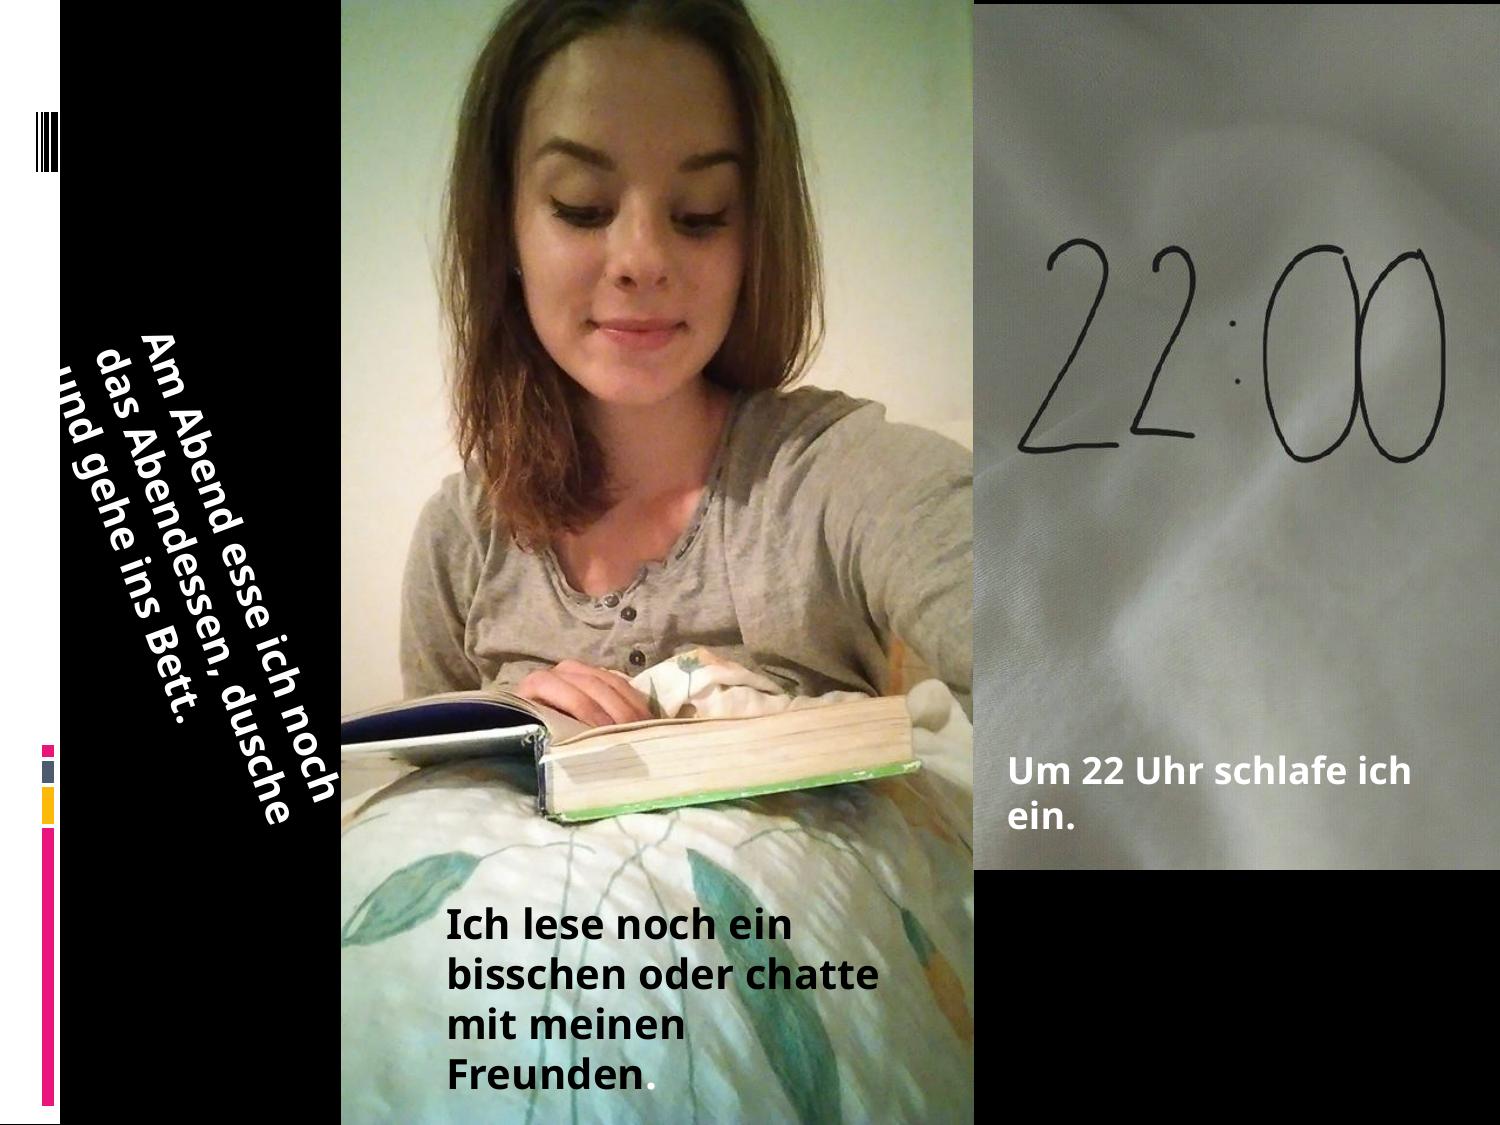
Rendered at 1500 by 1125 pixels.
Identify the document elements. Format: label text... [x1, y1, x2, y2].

text_box Ich lese noch ein bisschen oder chatte mit meinen Freunden. [431, 890, 916, 1103]
text_box Um 22 Uhr schlafe ich ein. [991, 739, 1483, 801]
text_box Am Abend esse ich noch das Abendessen, dusche und gehe ins Bett. [26, 305, 390, 923]
picture [341, 0, 1500, 1125]
